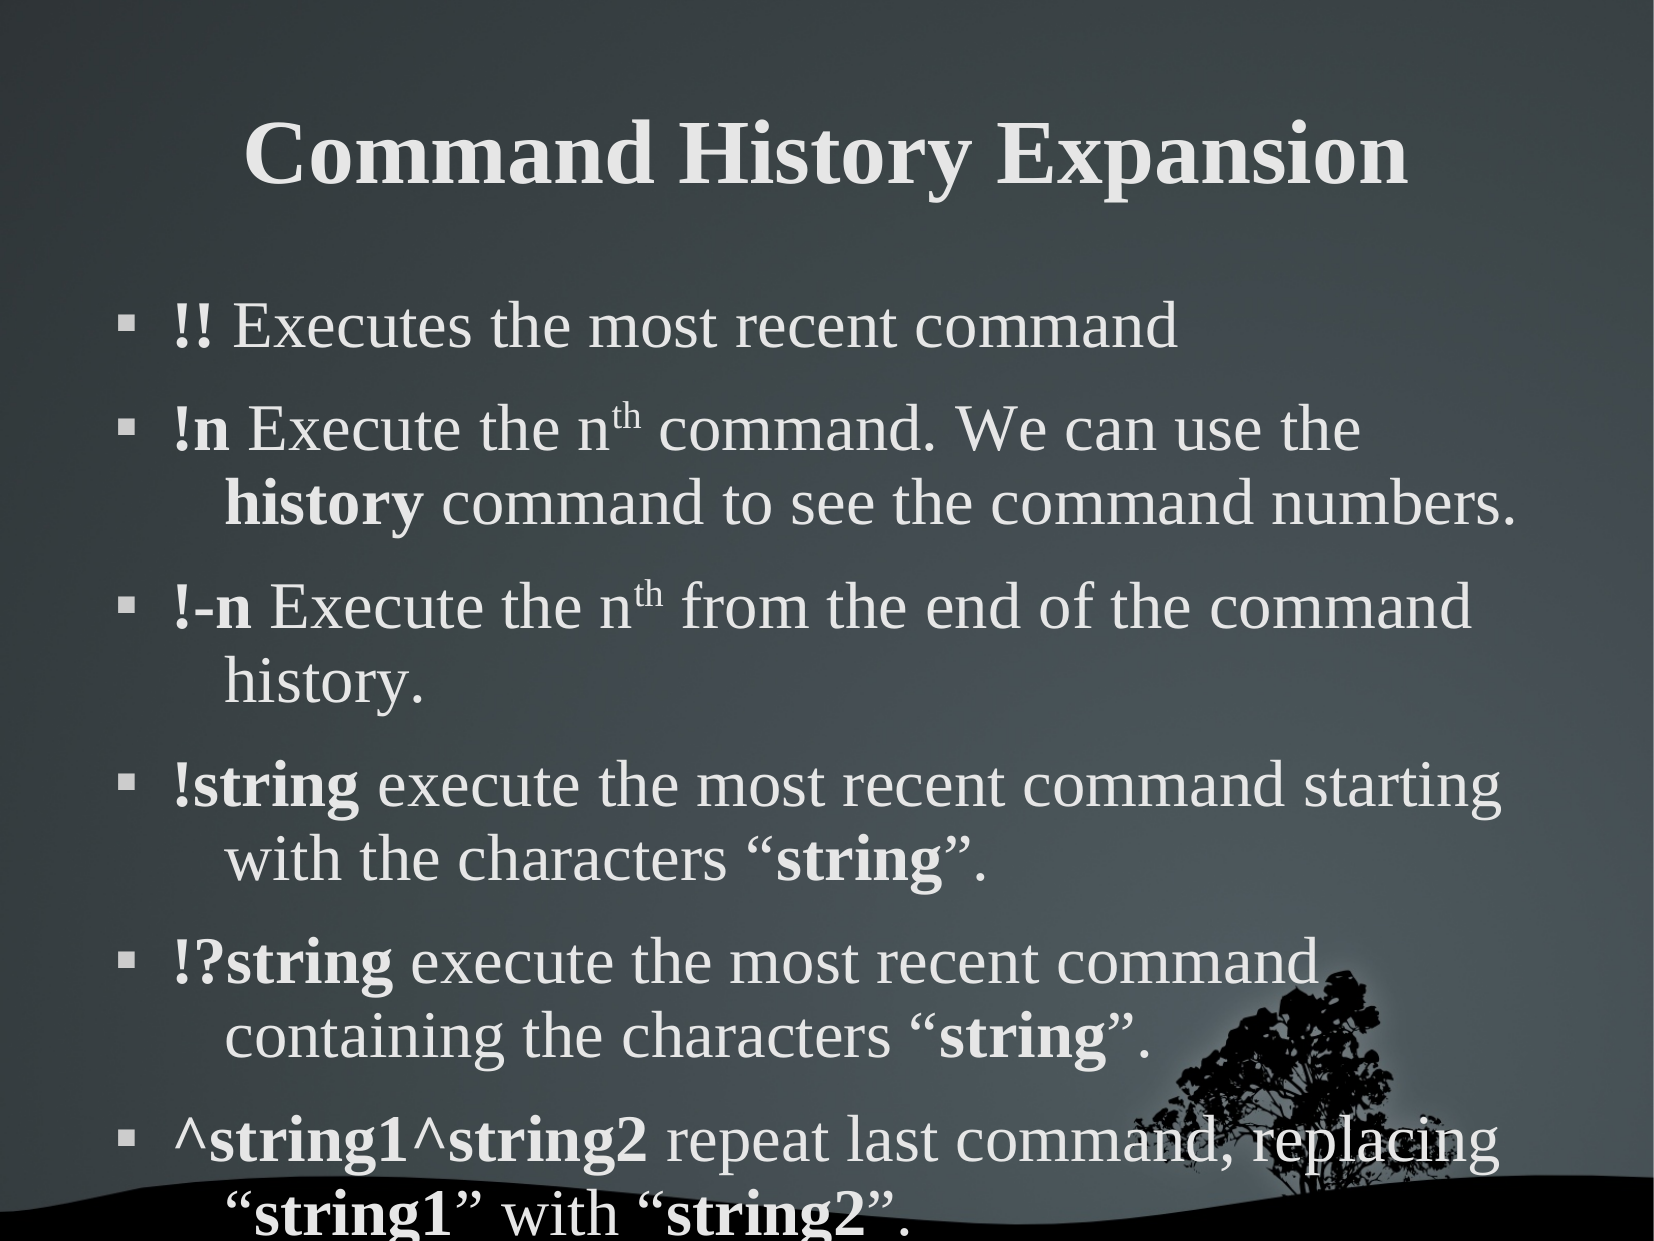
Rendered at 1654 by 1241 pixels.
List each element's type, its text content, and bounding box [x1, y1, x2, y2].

title Command History Expansion [82, 49, 1571, 257]
picture [0, 0, 1654, 1241]
list !! Executes the most recent command !n Execute the nth command. We can use the history command to see the command numbers. !-n Execute the nth from the end of the command history. !string execute the most recent command starting with the characters “string”. !?string execute the most recent command containing the characters “string”. ^string1^string2 repeat last command, replacing “string1” with “string2”. $ fc edits the most recent command history [82, 287, 1571, 1241]
